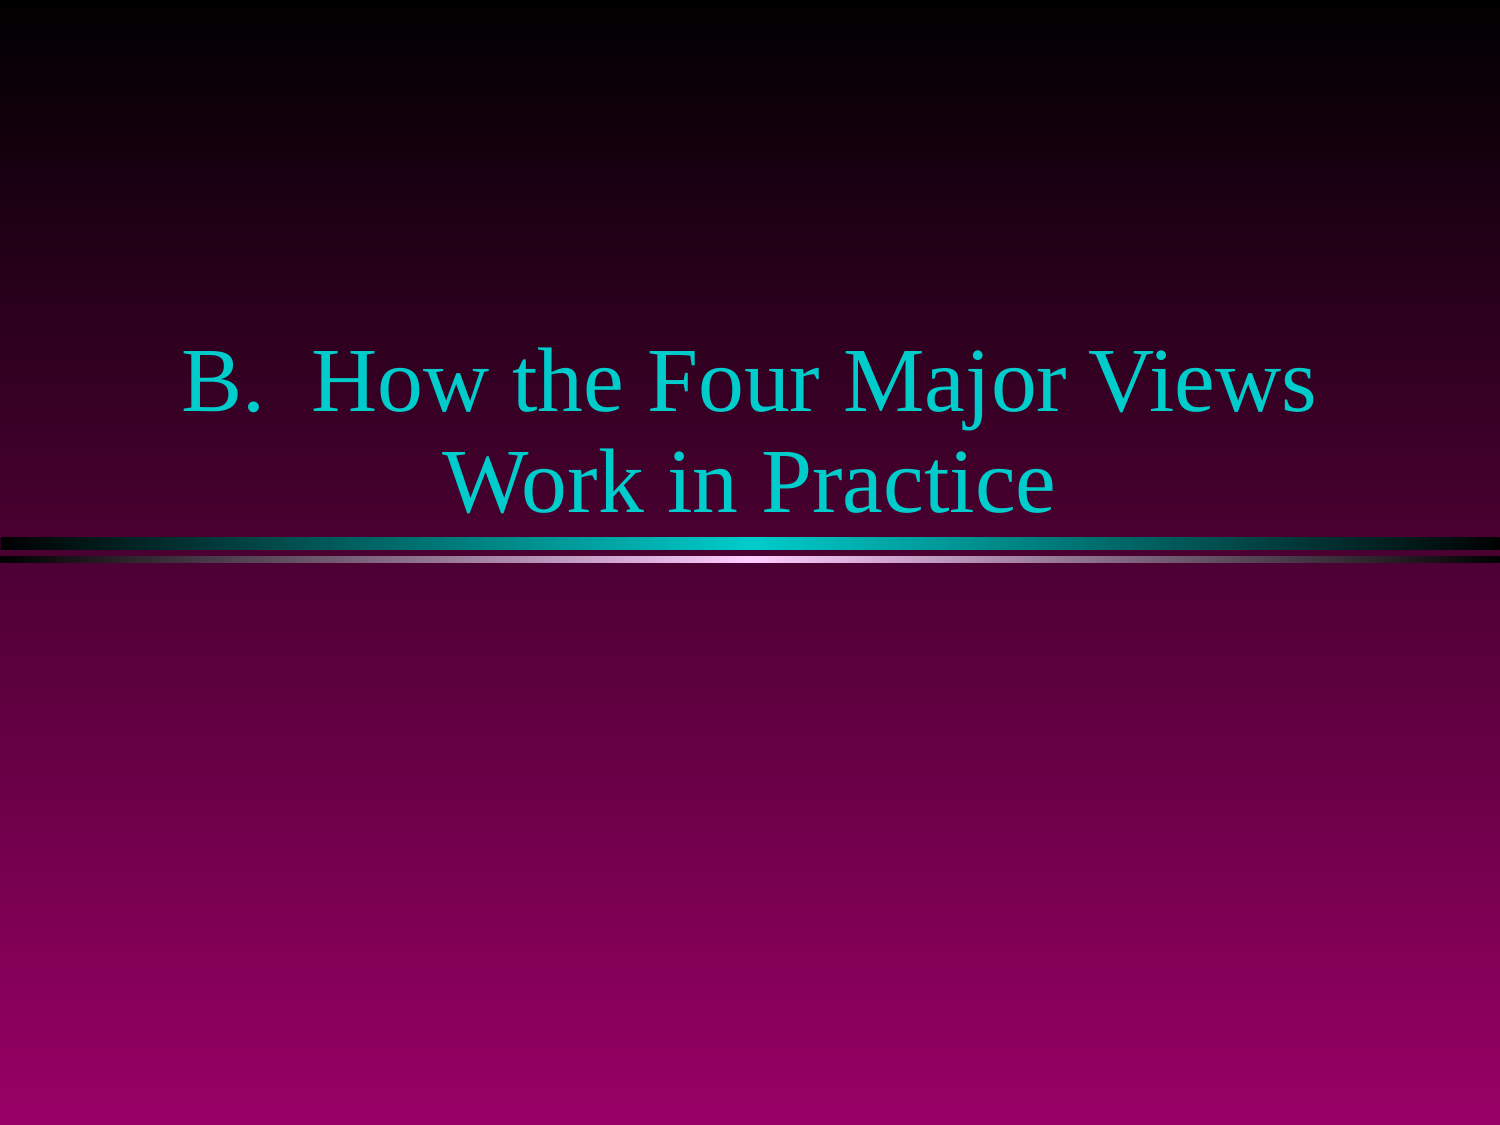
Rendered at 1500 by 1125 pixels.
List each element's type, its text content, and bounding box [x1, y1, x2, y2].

title B. How the Four Major Views Work in Practice [118, 313, 1382, 549]
